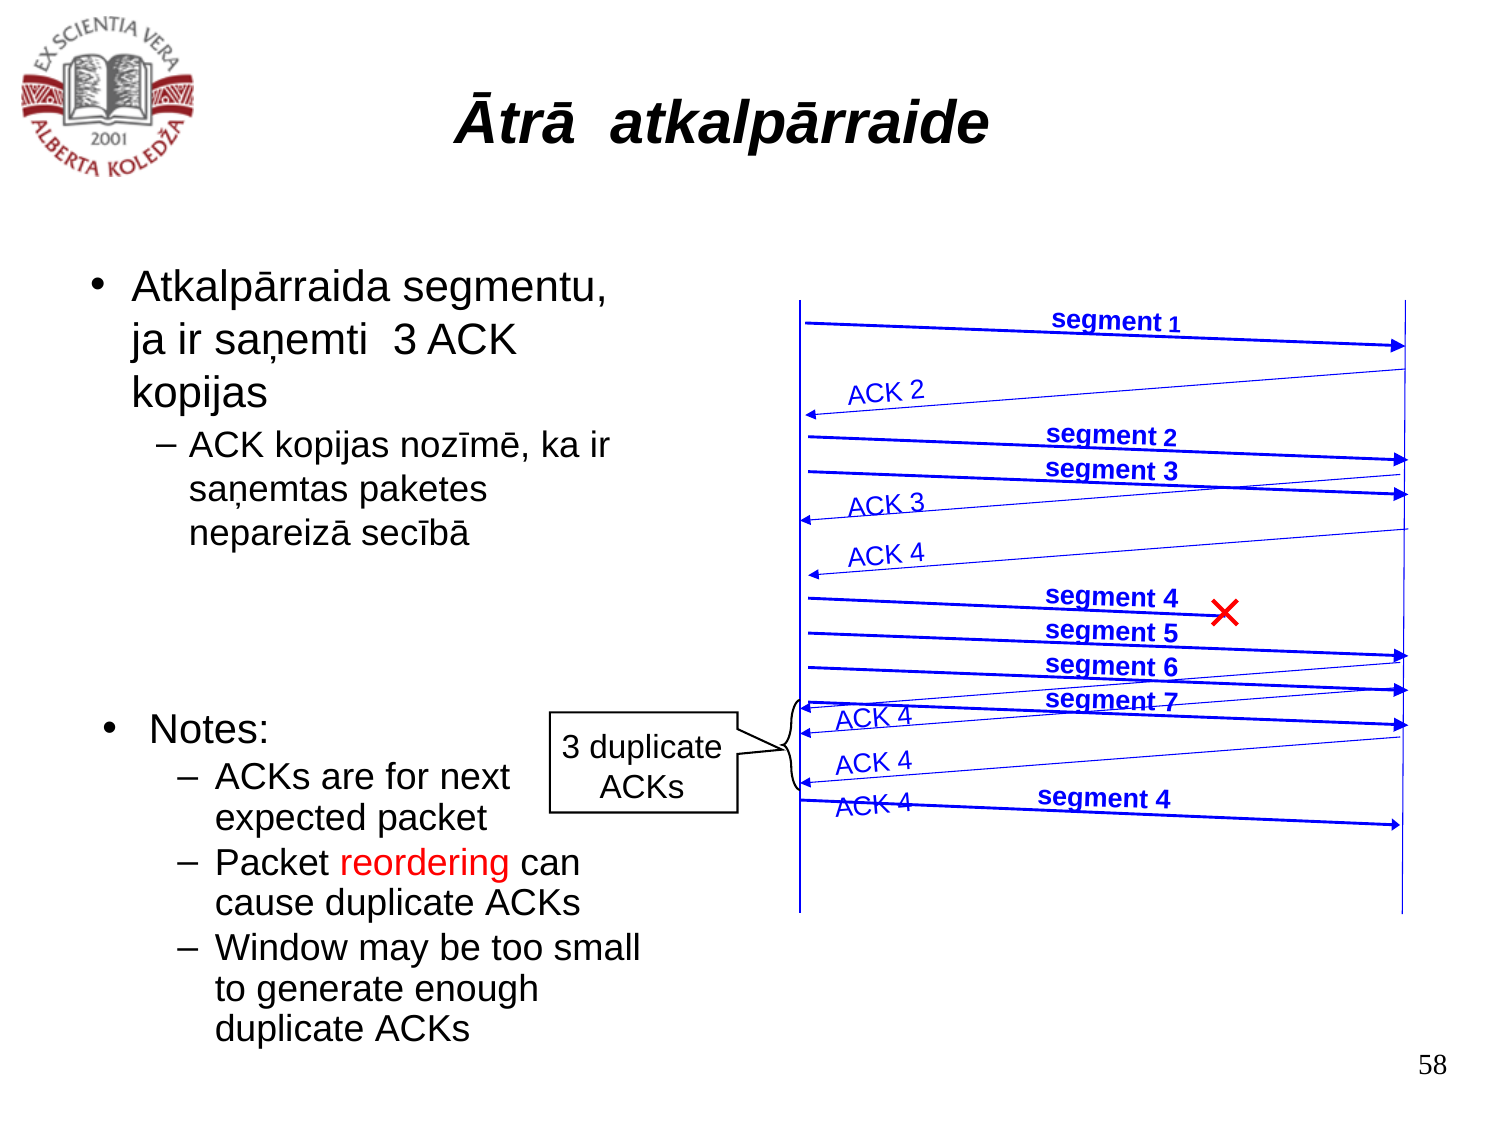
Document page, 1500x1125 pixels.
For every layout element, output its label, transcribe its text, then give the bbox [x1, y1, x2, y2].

text_box segment 7 [1045, 680, 1125, 689]
text_box 3 duplicate ACKs [551, 717, 738, 811]
text_box ACK 4 [833, 741, 914, 779]
text_box [1393, 487, 1409, 502]
text_box segment 4 [1044, 576, 1180, 612]
text_box [805, 409, 817, 420]
title Ātrā atkalpārraide [50, 62, 1374, 175]
text_box segment 5 [1044, 610, 1180, 649]
text_box ACK 3 [848, 512, 927, 524]
text_box [808, 569, 820, 580]
text_box ACK 3 [845, 484, 926, 516]
text_box [1393, 648, 1409, 662]
text_box [1390, 338, 1406, 353]
text_box [799, 702, 811, 714]
text_box segment 1 [1050, 300, 1183, 338]
text_box [1393, 683, 1409, 697]
picture [21, 16, 194, 177]
text_box ACK 2 [845, 371, 927, 411]
text_box segment 4 [1036, 777, 1172, 816]
text_box [799, 727, 811, 739]
text_box Notes: ACKs are for next expected packet Packet reordering can cause duplicate ACKs Window may be too small to generate enough duplicate ACKs [87, 699, 676, 1063]
text_box segment 3 [1044, 449, 1180, 487]
text_box segment 7 [1044, 683, 1180, 713]
text_box ACK 4 [833, 696, 914, 729]
text_box ACK 4 [845, 534, 927, 574]
text_box segment 2 [1045, 415, 1179, 449]
text_box ACK 4 [835, 804, 914, 824]
text_box segment 7 [1076, 706, 1179, 718]
list Atkalpārraida segmentu, ja ir saņemti 3 ACK kopijas ACK kopijas nozīmē, ka ir saņemtas paketes nepareizā secībā [75, 249, 663, 563]
text_box ACK 4 [833, 784, 913, 803]
text_box ACK 4 [835, 726, 914, 736]
text_box [1393, 452, 1409, 467]
text_box <skaitlis> [1312, 1037, 1463, 1101]
text_box [799, 777, 811, 788]
text_box [1393, 717, 1409, 732]
text_box segment 6 [1044, 645, 1180, 682]
text_box [799, 514, 811, 526]
